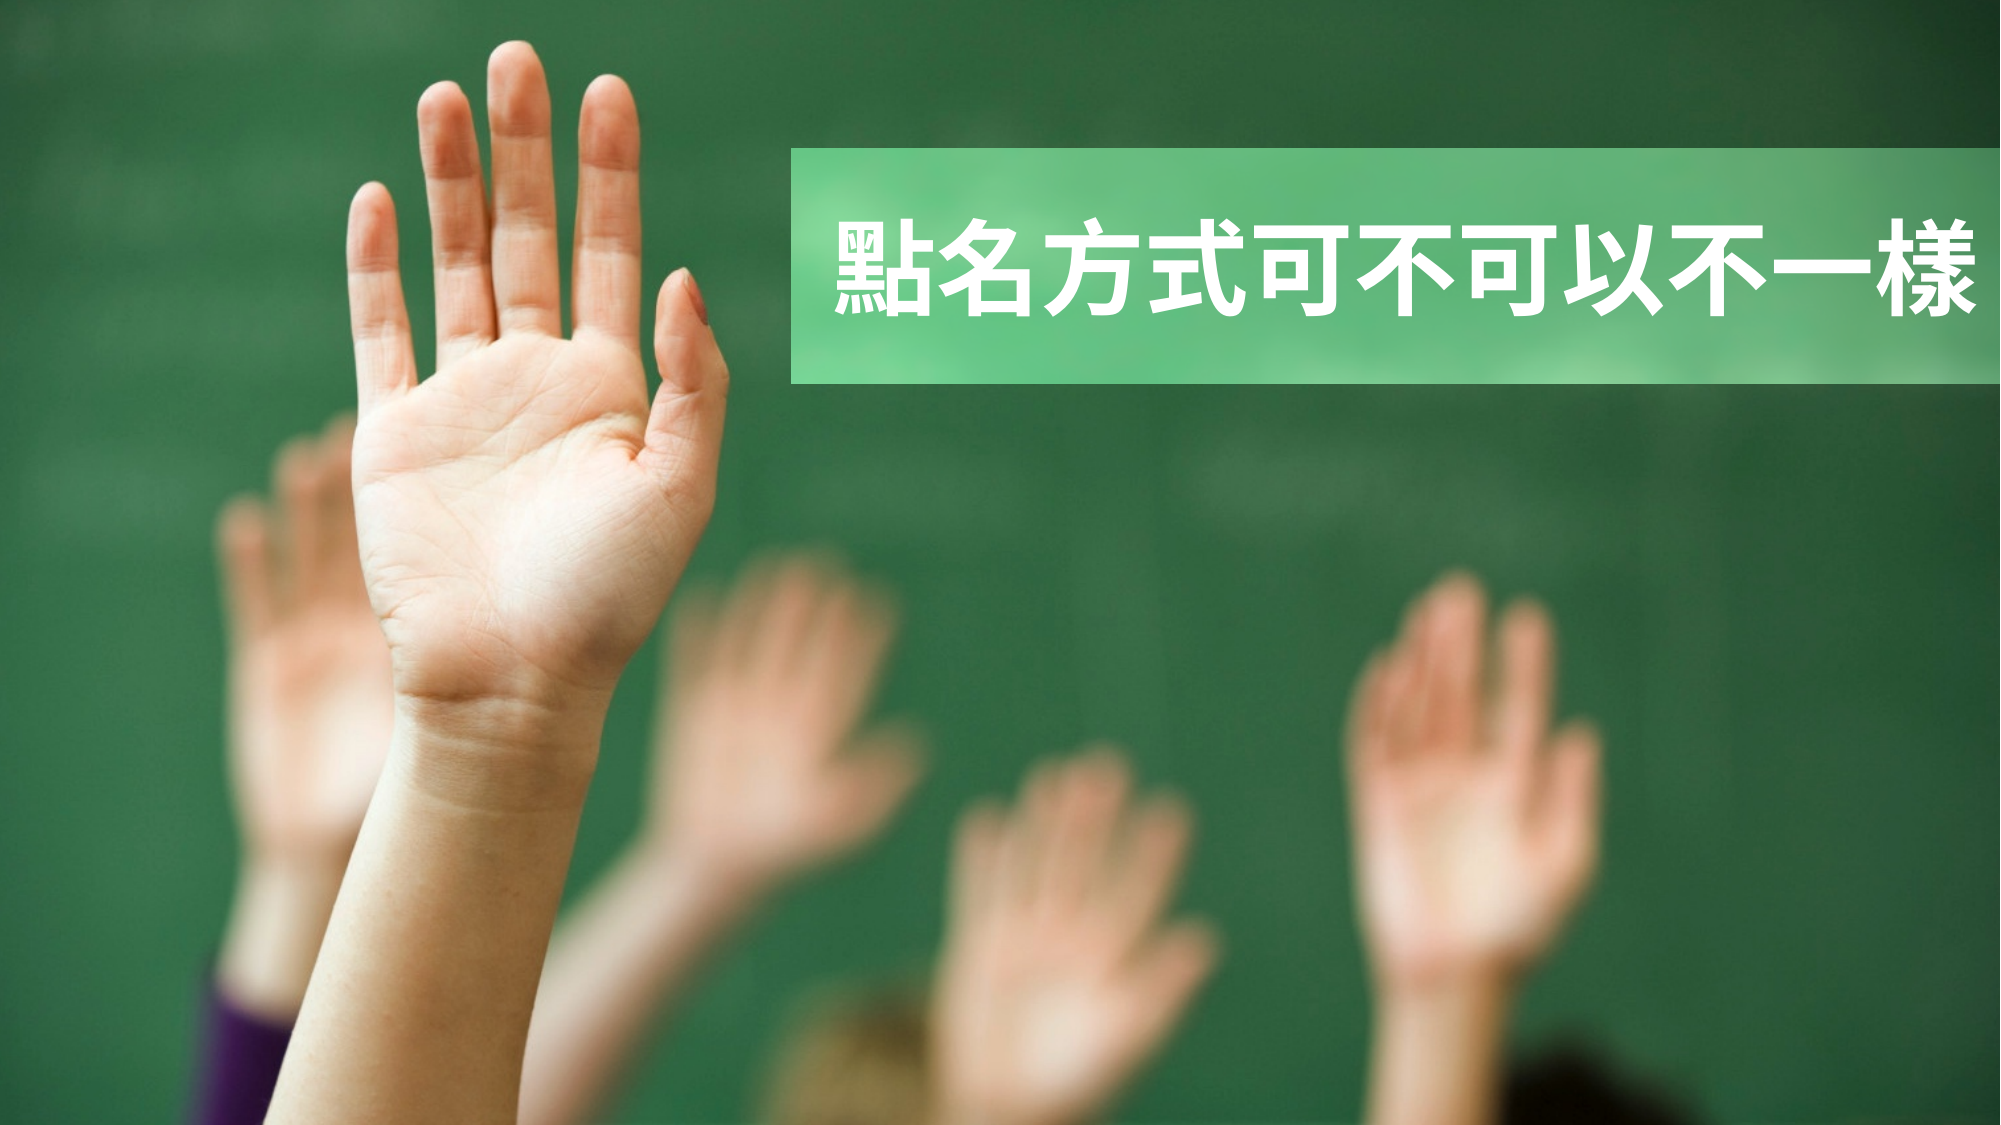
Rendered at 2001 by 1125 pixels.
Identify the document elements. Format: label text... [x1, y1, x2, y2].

text_box 點名方式可不可以不一樣 [817, 195, 2000, 338]
picture [0, 0, 2000, 1125]
